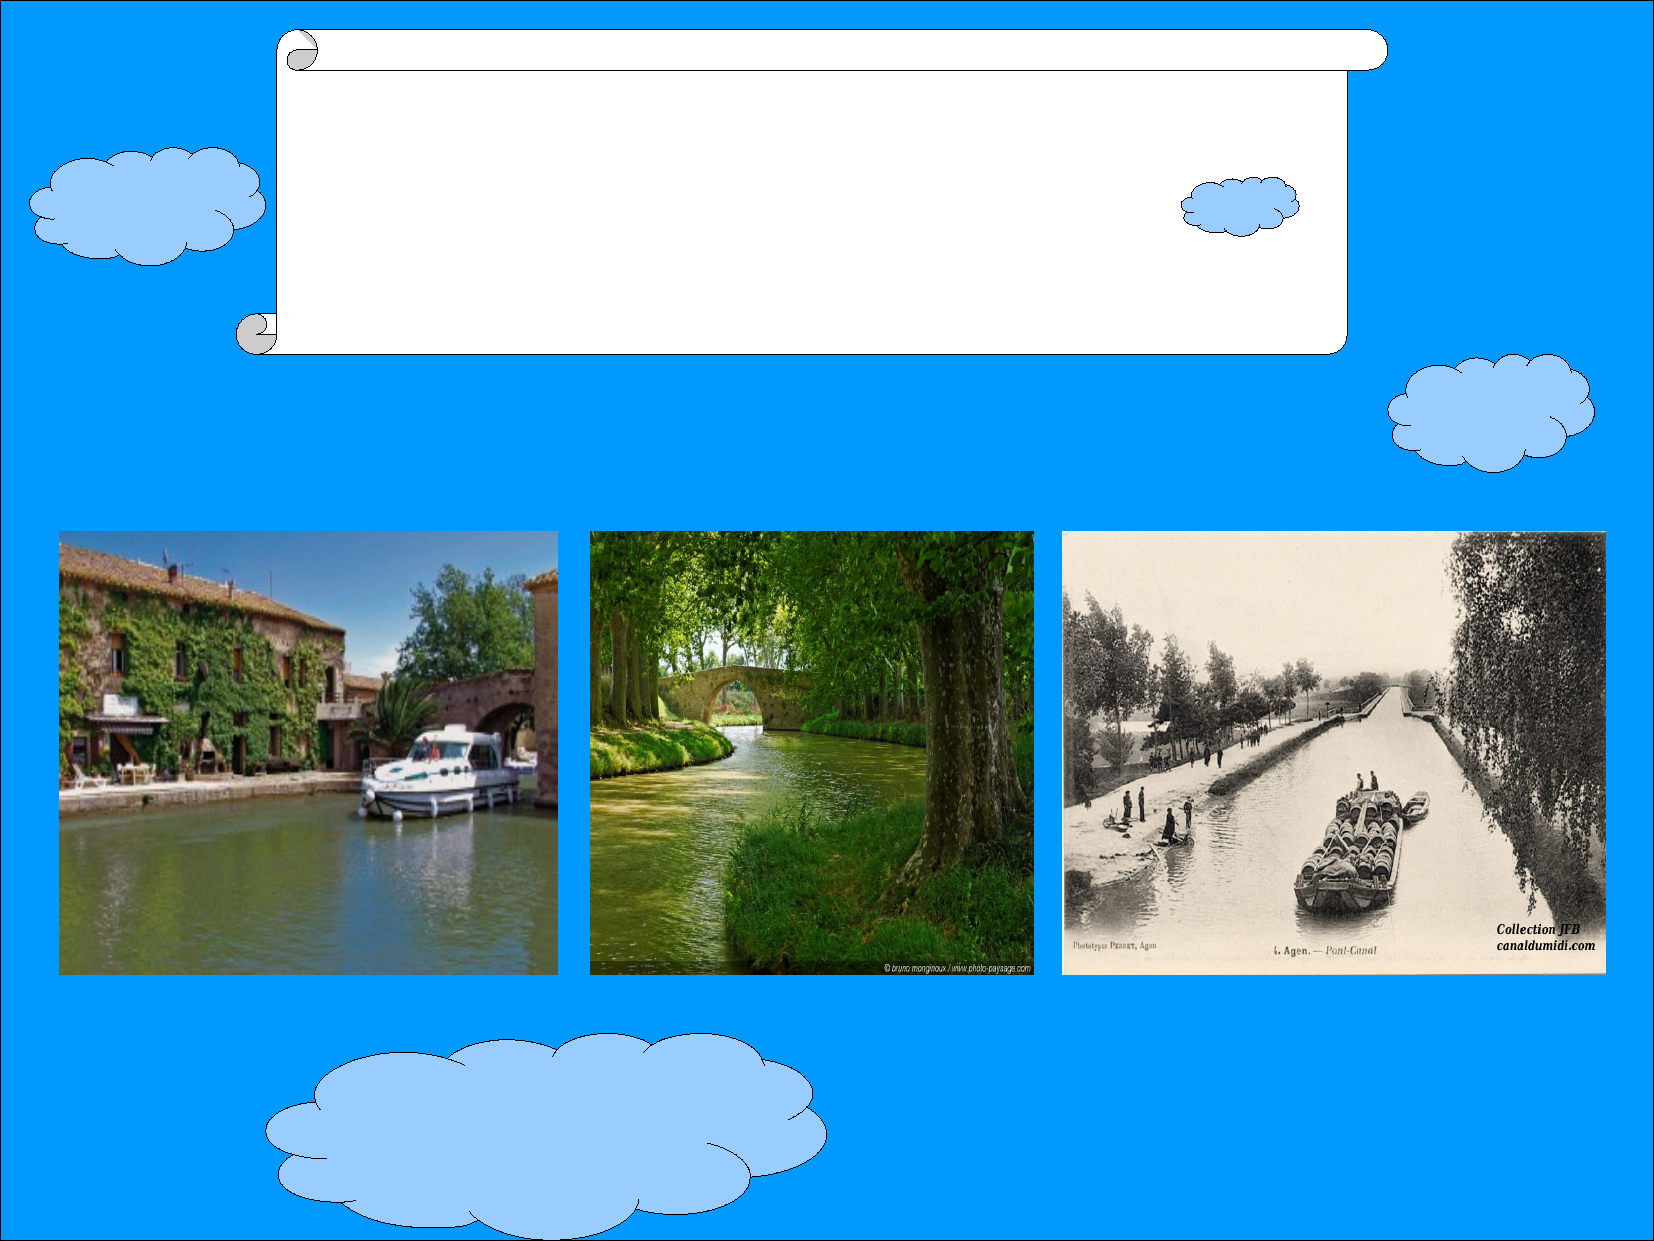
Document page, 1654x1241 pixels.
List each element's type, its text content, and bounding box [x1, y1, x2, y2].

picture [590, 531, 1034, 975]
text_box Die Tiefe des Kanals ist 2m mit einem Minimum von 1,8m. Die Oberfläche des Kanals ist 20m [147, 88, 1477, 370]
text_box [0, 0, 1654, 1241]
picture [1062, 531, 1606, 975]
picture [59, 531, 558, 975]
